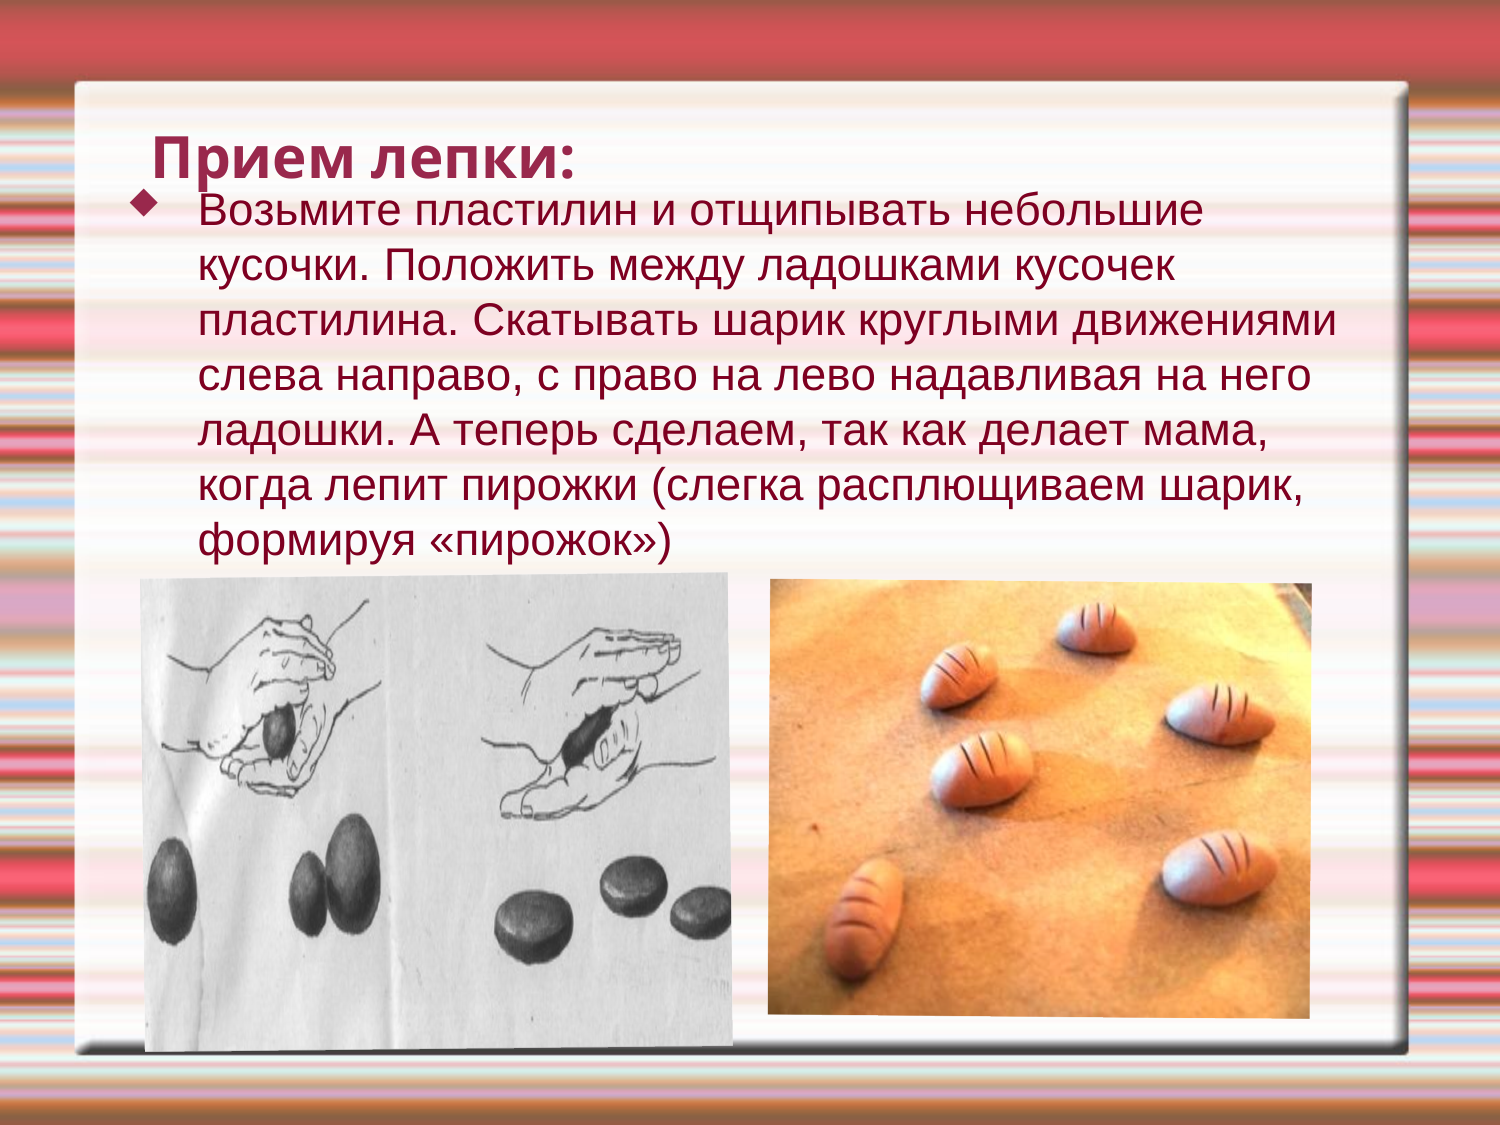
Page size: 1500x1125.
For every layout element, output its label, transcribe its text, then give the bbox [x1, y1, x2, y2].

title Прием лепки: [135, 42, 1363, 172]
list Возьмите пластилин и отщипывать небольшие кусочки. Положить между ладошками кусочек пластилина. Скатывать шарик круглыми движениями слева направо, с право на лево надавливая на него ладошки. А теперь сделаем, так как делает мама, когда лепит пирожки (слегка расплющиваем шарик, формируя «пирожок») [100, 172, 1365, 1071]
picture [0, 0, 1500, 1125]
